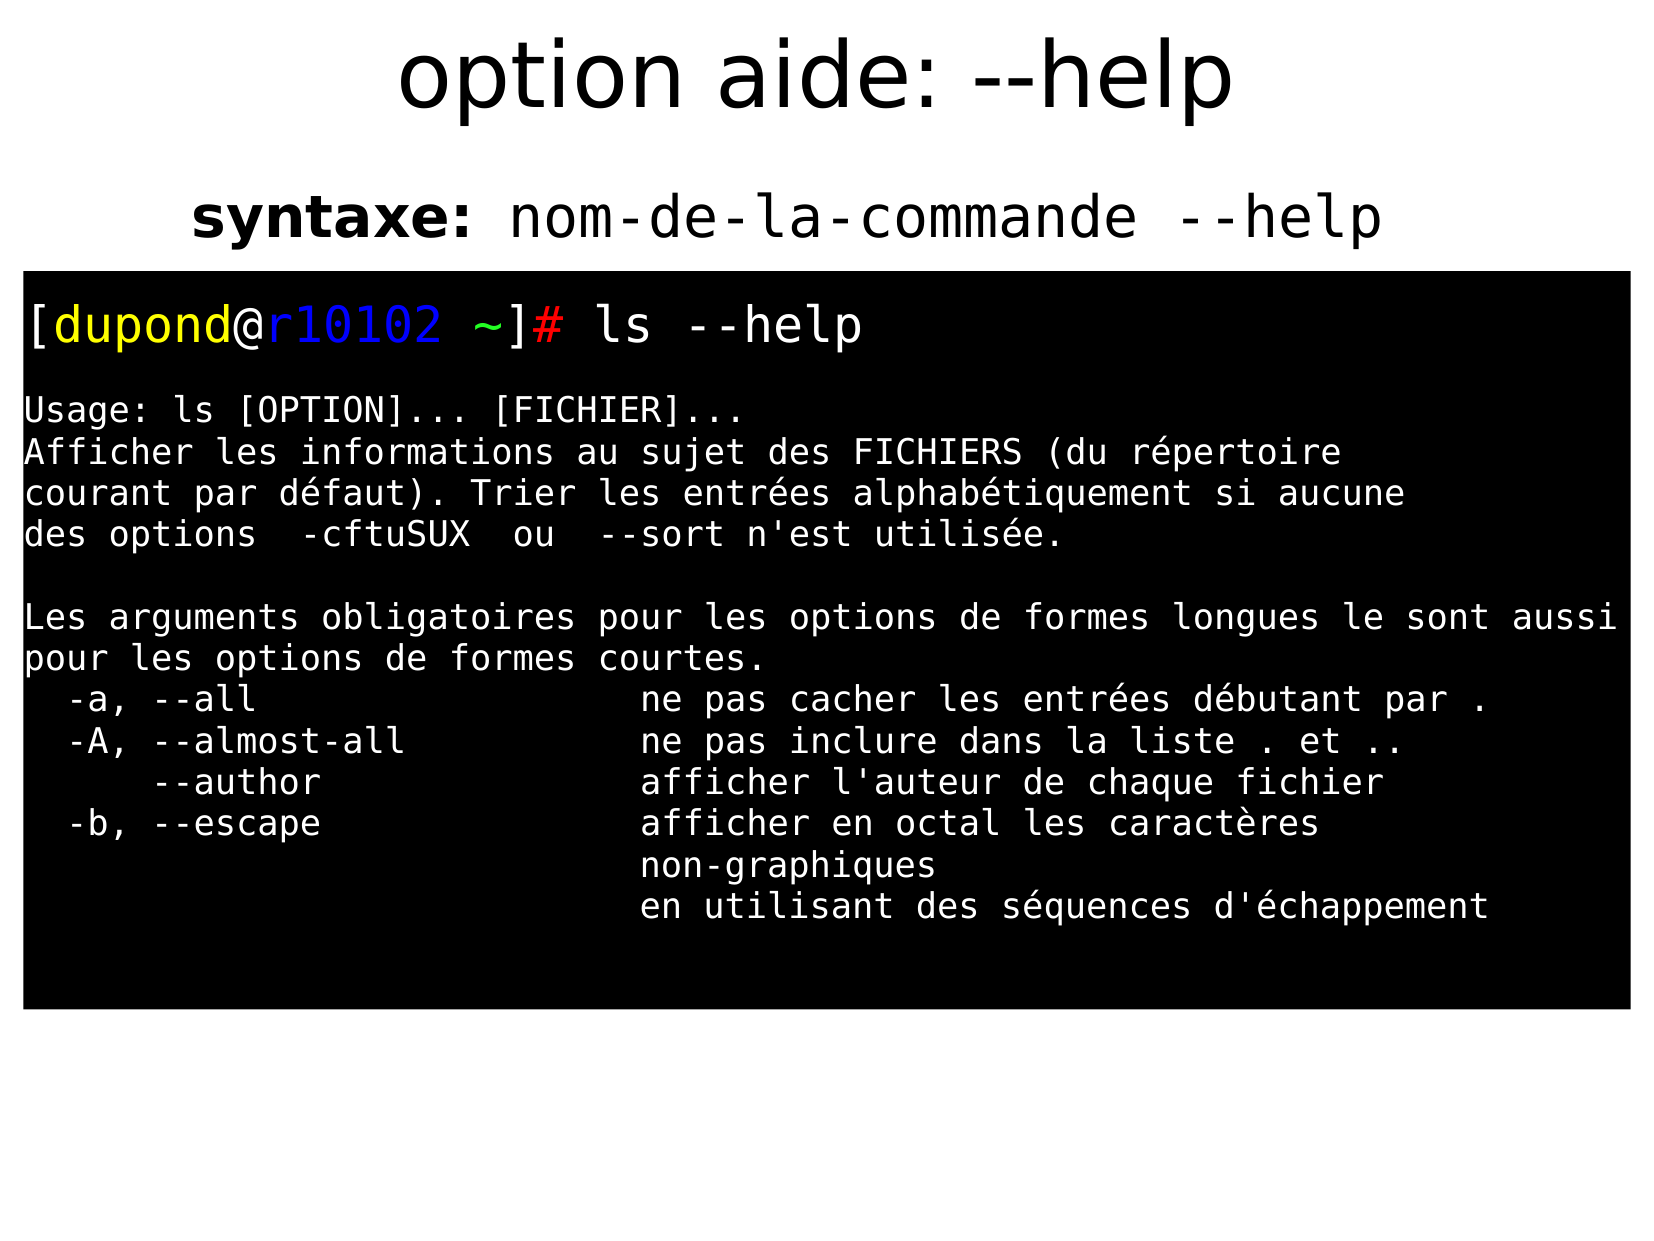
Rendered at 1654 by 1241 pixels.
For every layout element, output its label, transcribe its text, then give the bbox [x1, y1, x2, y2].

text_box syntaxe: nom-de-la-commande --help [191, 183, 1384, 252]
title option aide: --help [126, 12, 1508, 138]
text_box [dupond@r10102 ~]# ls --help Usage: ls [OPTION]... [FICHIER]... Afficher les informations au sujet des FICHIERS (du répertoire courant par défaut). Trier les entrées alphabétiquement si aucune des options -cftuSUX ou --sort n'est utilisée. Les arguments obligatoires pour les options de formes longues le sont aussi pour les options de formes courtes. -a, --all ne pas cacher les entrées débutant par . -A, --almost-all ne pas inclure dans la liste . et .. --author afficher l'auteur de chaque fichier -b, --escape afficher en octal les caractères non-graphiques en utilisant des séquences d'échappement [23, 271, 1631, 1010]
